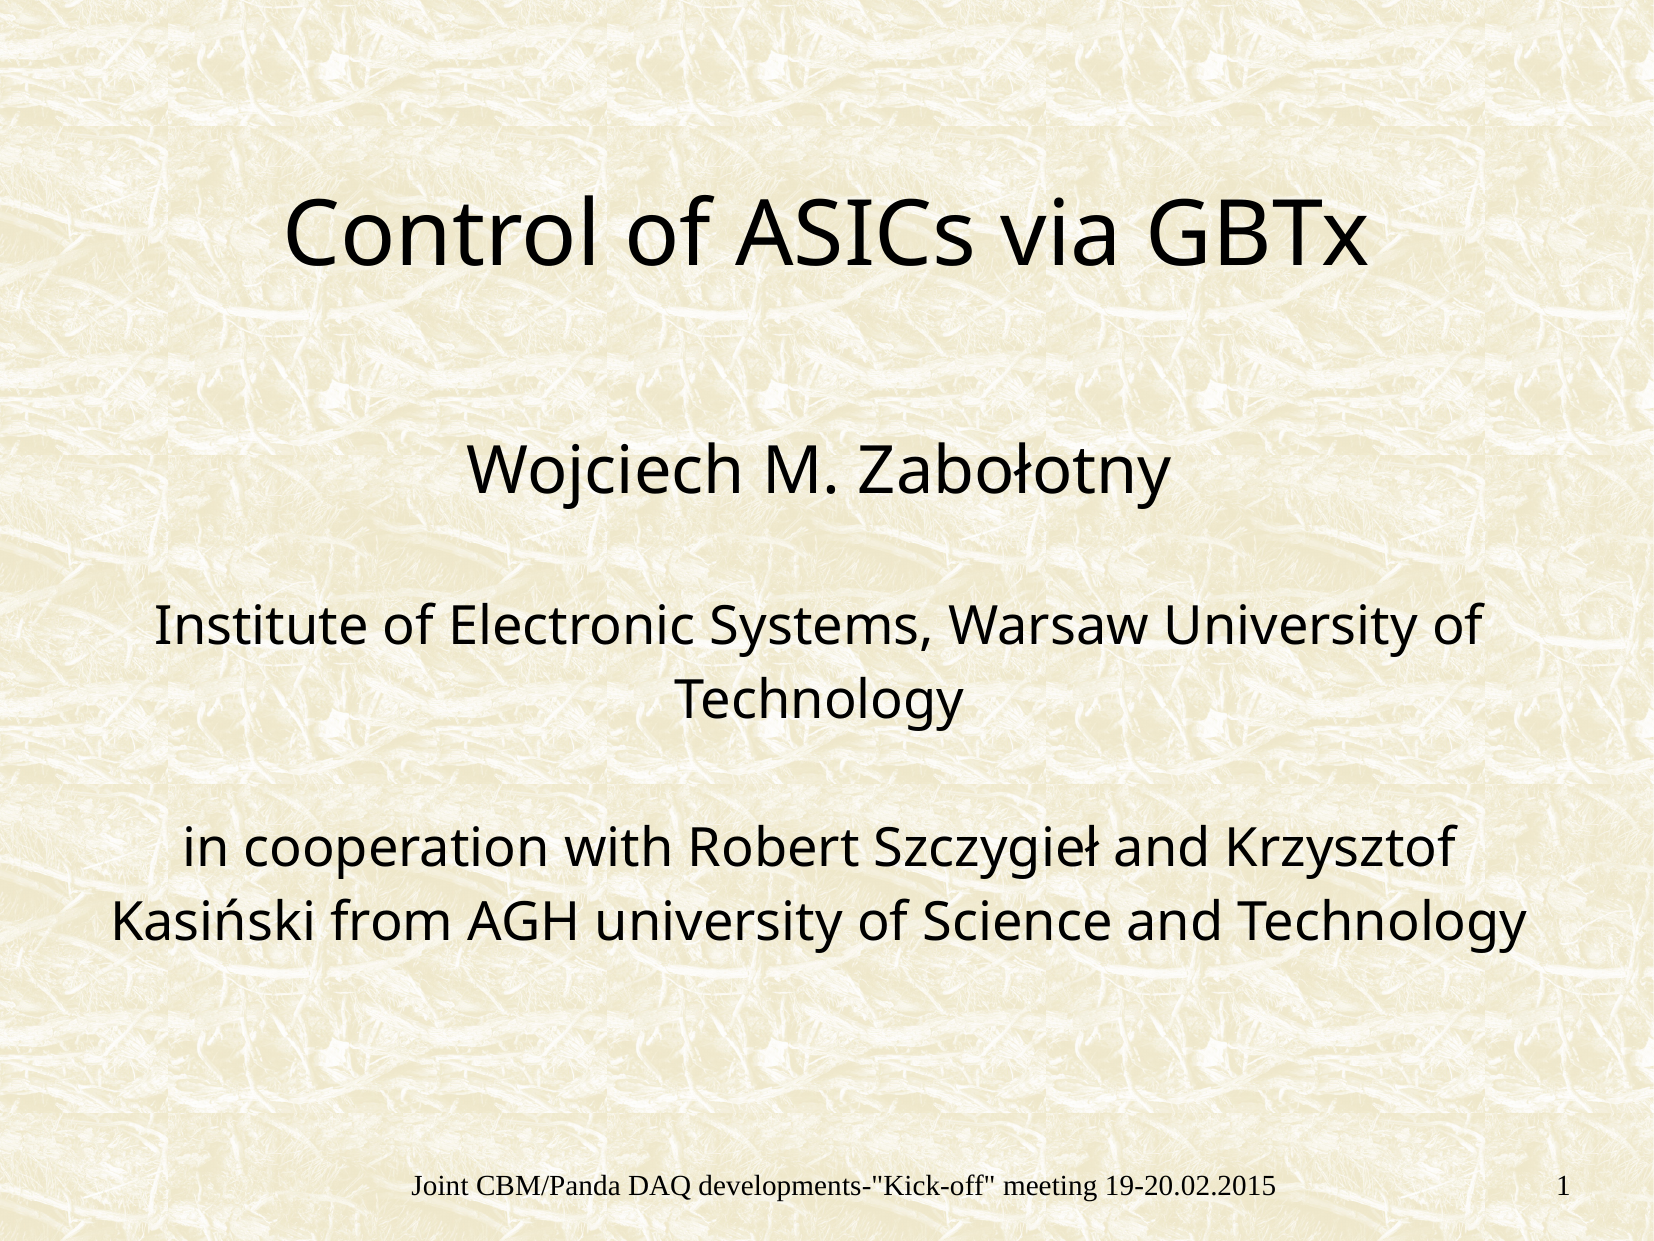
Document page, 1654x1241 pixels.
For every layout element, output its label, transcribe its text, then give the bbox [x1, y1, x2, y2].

picture [0, 0, 1654, 1241]
title Control of ASICs via GBTx [82, 38, 1571, 423]
subtitle Wojciech M. Zabołotny Institute of Electronic Systems, Warsaw University of Technology in cooperation with Robert Szczygieł and Krzysztof Kasiński from AGH university of Science and Technology [92, 366, 1548, 1086]
